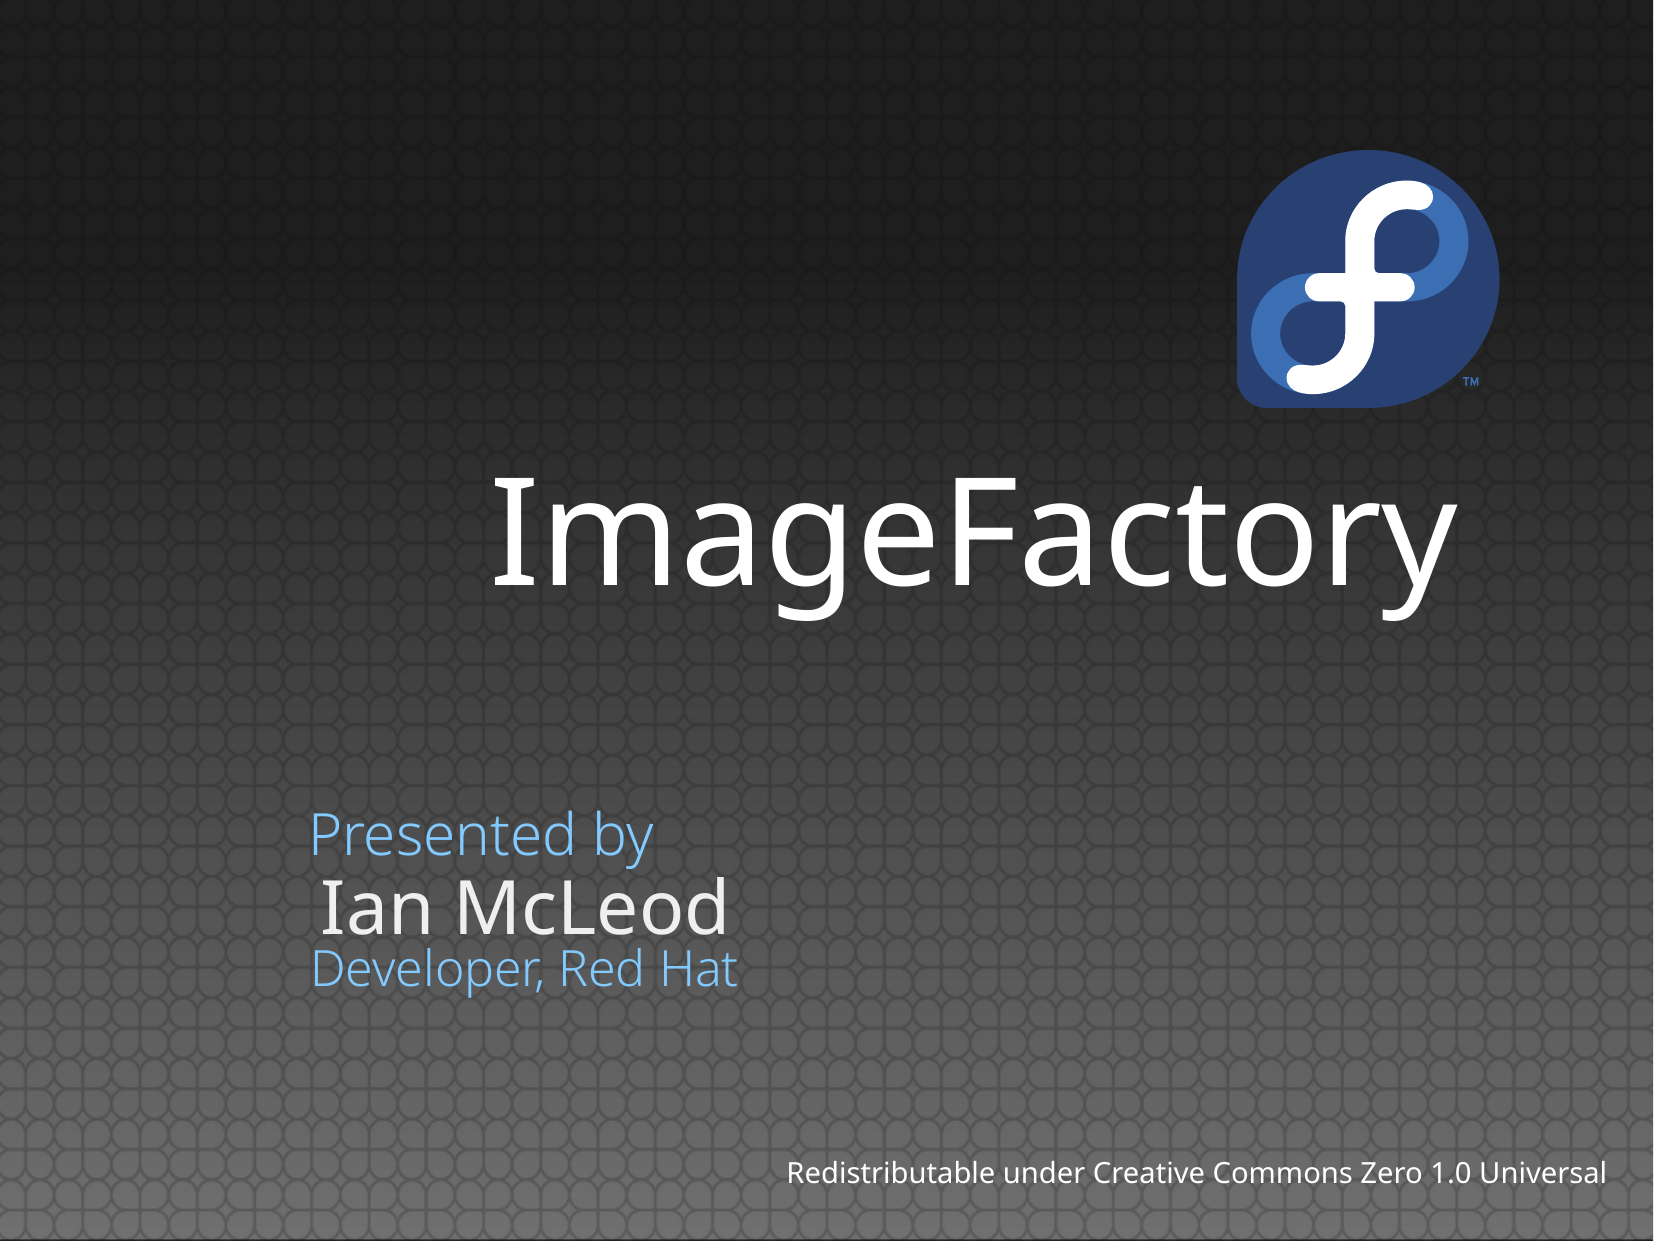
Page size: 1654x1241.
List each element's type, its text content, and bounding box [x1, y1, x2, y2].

text_box Redistributable under Creative Commons Zero 1.0 Universal [64, 1145, 1623, 1229]
text_box Ian McLeod [305, 846, 1057, 946]
text_box ImageFactory [37, 417, 1474, 601]
picture [0, 0, 1654, 1241]
text_box Presented by [293, 786, 694, 866]
text_box Developer, Red Hat [295, 925, 785, 997]
